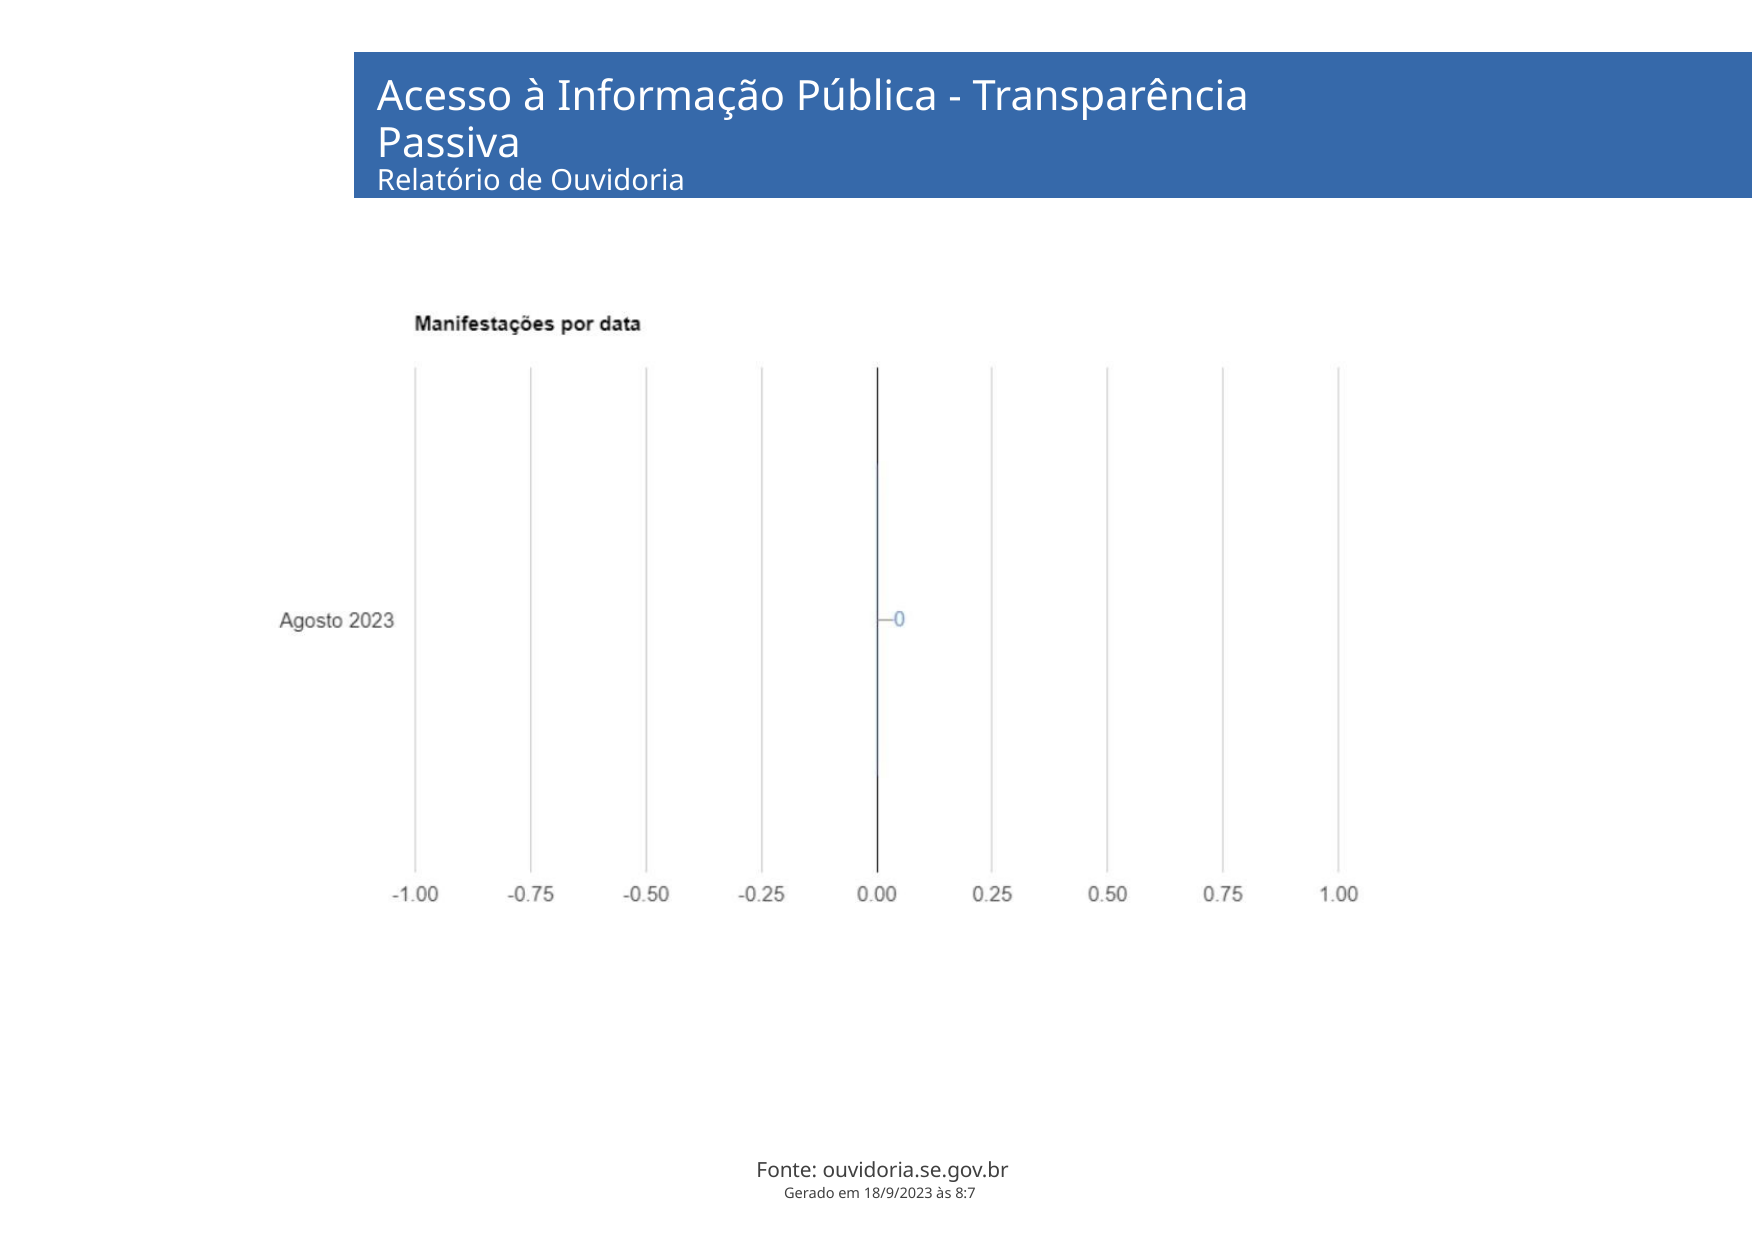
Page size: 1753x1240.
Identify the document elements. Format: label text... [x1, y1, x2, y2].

text_box Fonte: ouvidoria.se.gov.br [756, 1158, 1023, 1182]
text_box [155, 211, 1599, 1028]
text_box Acesso à Informação Pública - Transparência Passiva Relatório de Ouvidoria SETUR - Agosto a Agosto de 2023 [376, 72, 1403, 228]
text_box Gerado em 18/9/2023 às 8:7 [784, 1184, 995, 1202]
text_box [354, 52, 1752, 198]
